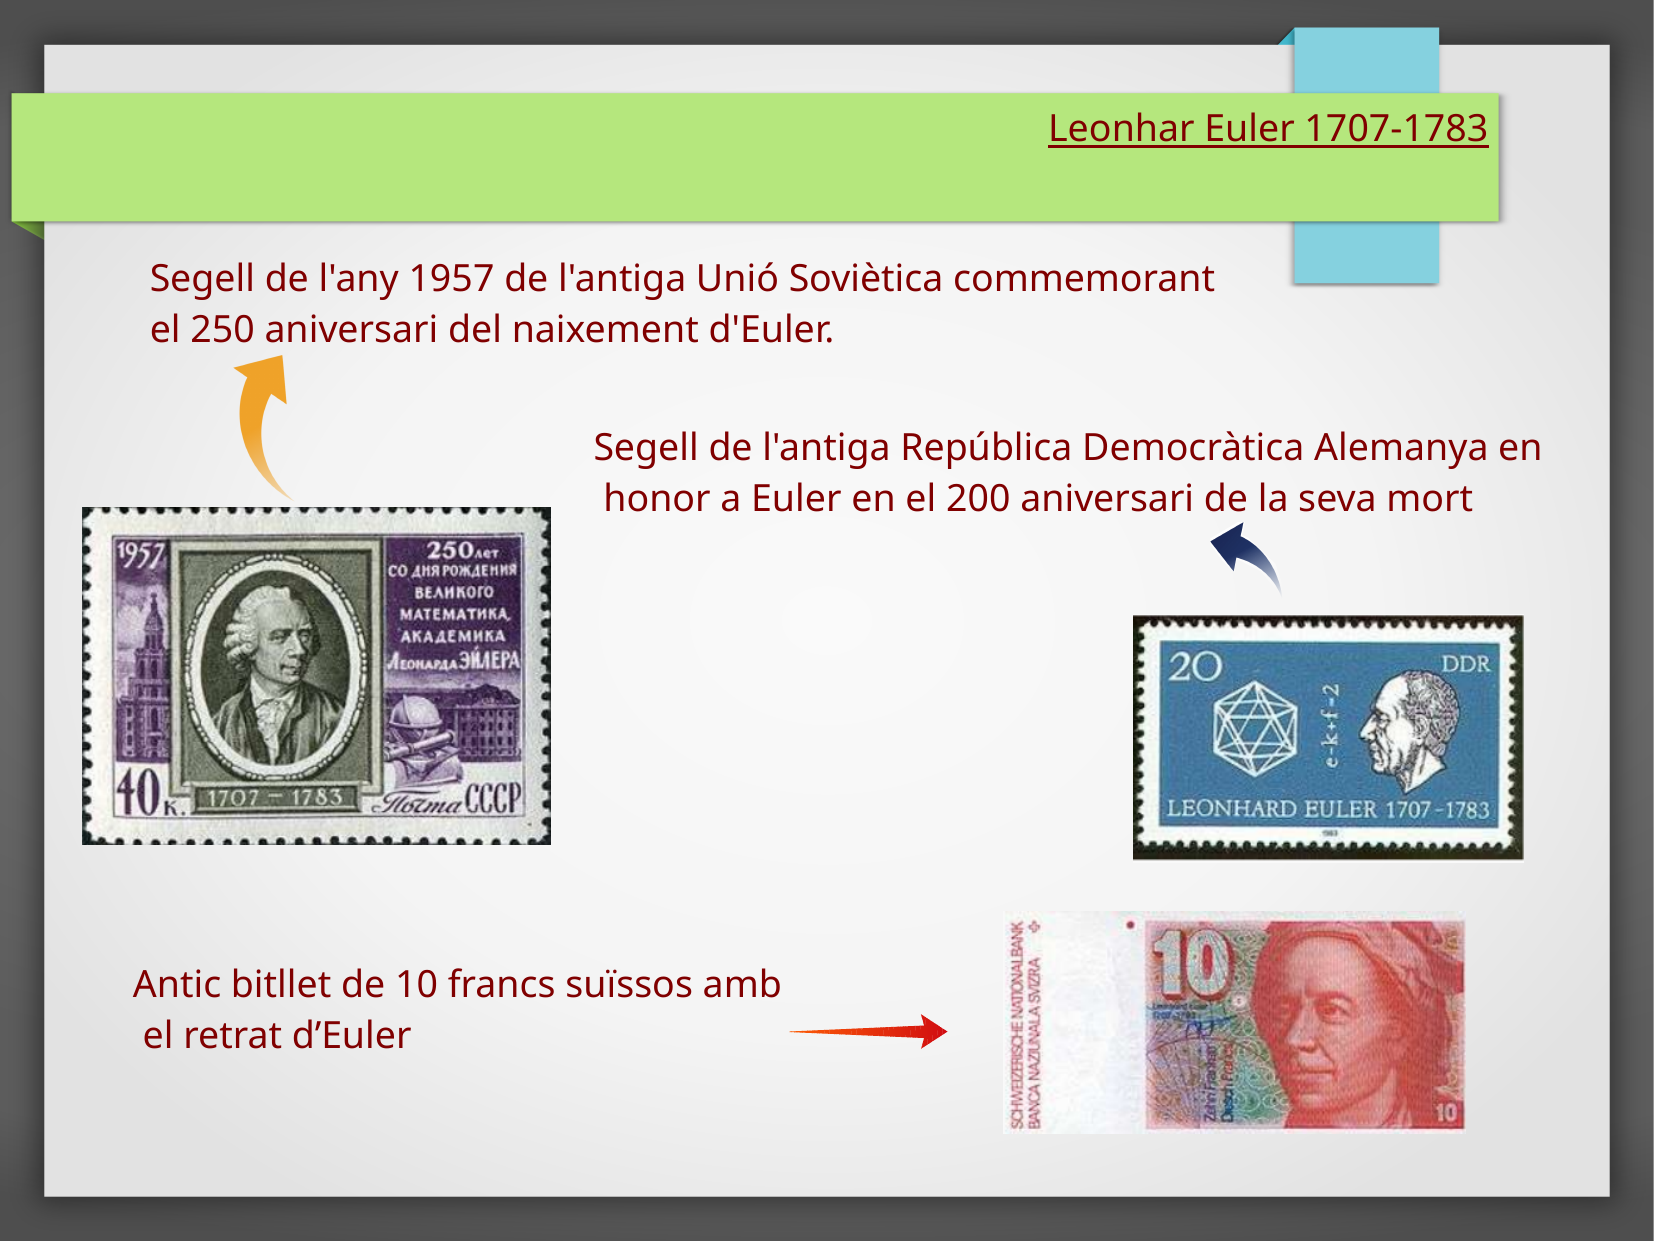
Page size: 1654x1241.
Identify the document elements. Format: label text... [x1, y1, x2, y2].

text_box Leonhar Euler 1707-1783 [1033, 94, 1505, 162]
picture [0, 0, 1654, 1241]
text_box Segell de l'antiga República Democràtica Alemanya en honor a Euler en el 200 aniversari de la seva mort [578, 413, 1610, 534]
text_box Segell de l'any 1957 de l'antiga Unió Soviètica commemorant el 250 aniversari del naixement d'Euler. [135, 243, 1241, 364]
text_box Antic bitllet de 10 francs suïssos amb el retrat d’Euler [118, 949, 809, 1123]
